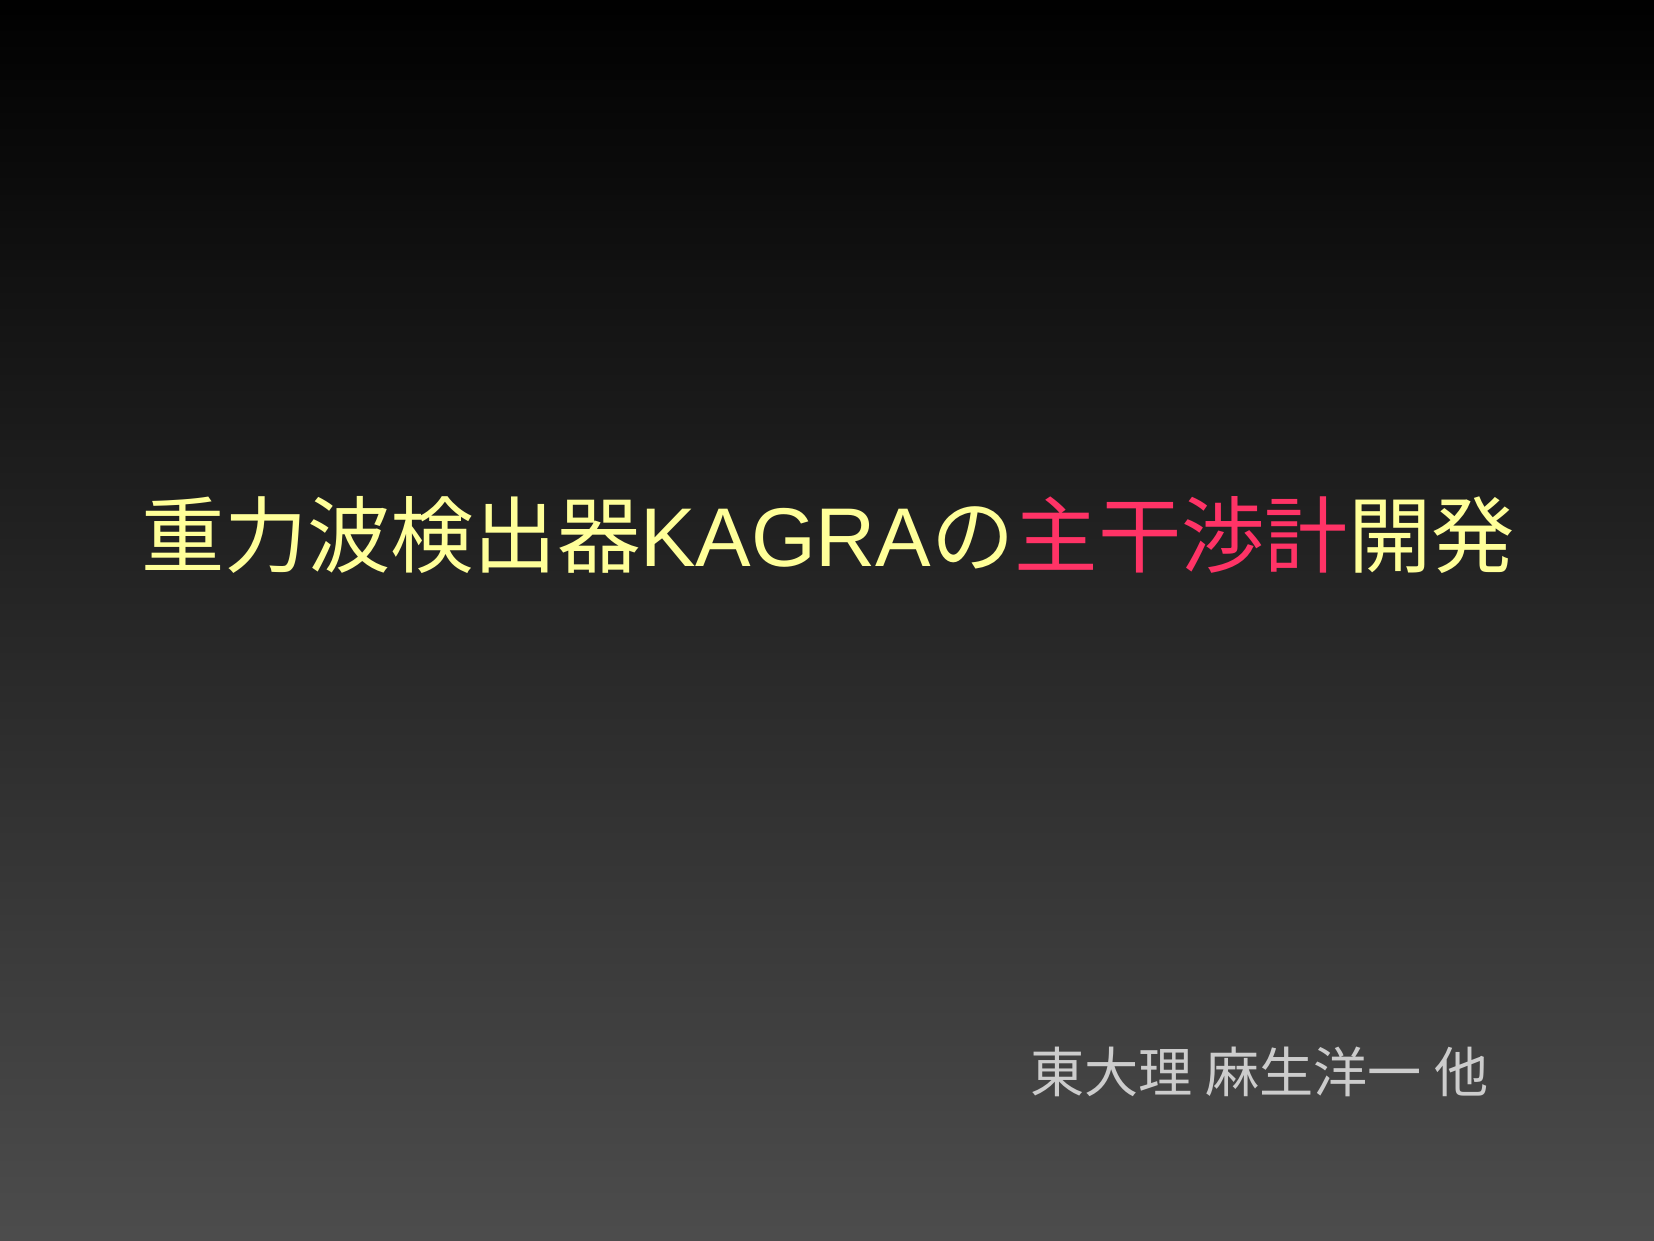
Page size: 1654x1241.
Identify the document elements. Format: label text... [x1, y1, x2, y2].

text_box 重力波検出器KAGRAの主干渉計開発 [126, 462, 1528, 571]
text_box 東大理 麻生洋一 他 [1015, 1022, 1509, 1096]
